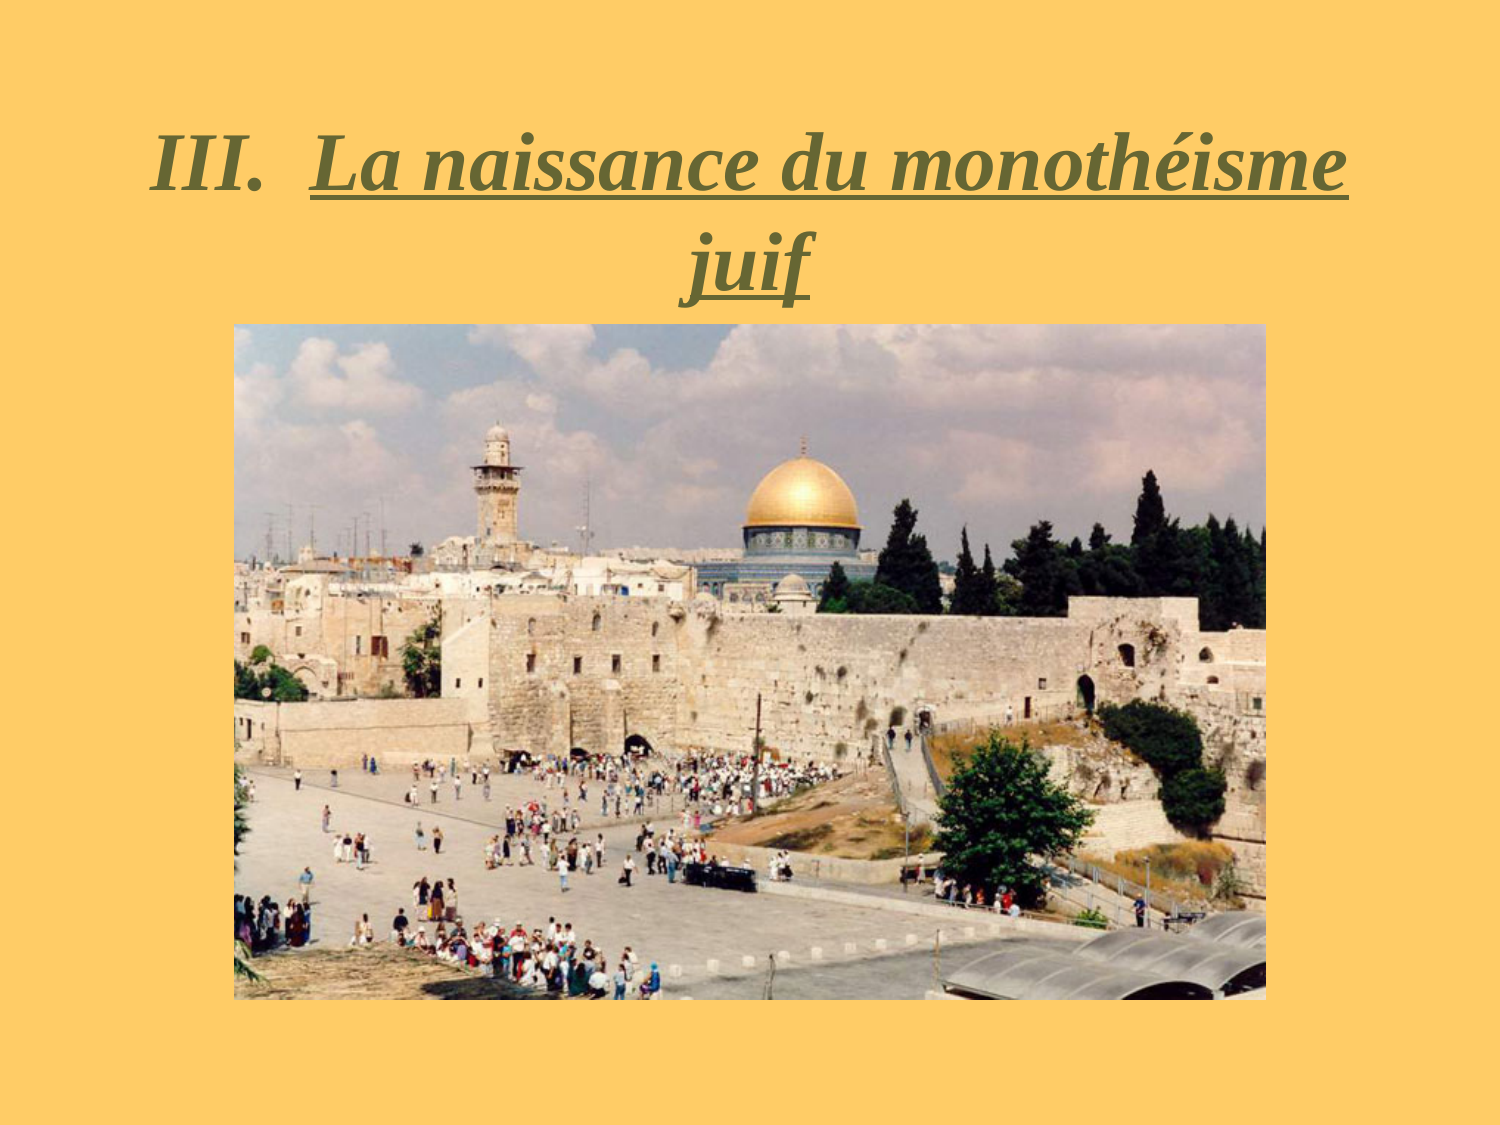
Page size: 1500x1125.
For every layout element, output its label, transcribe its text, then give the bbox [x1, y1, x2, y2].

text_box III. La naissance du monothéisme juif [112, 99, 1388, 288]
picture [234, 324, 1266, 1000]
